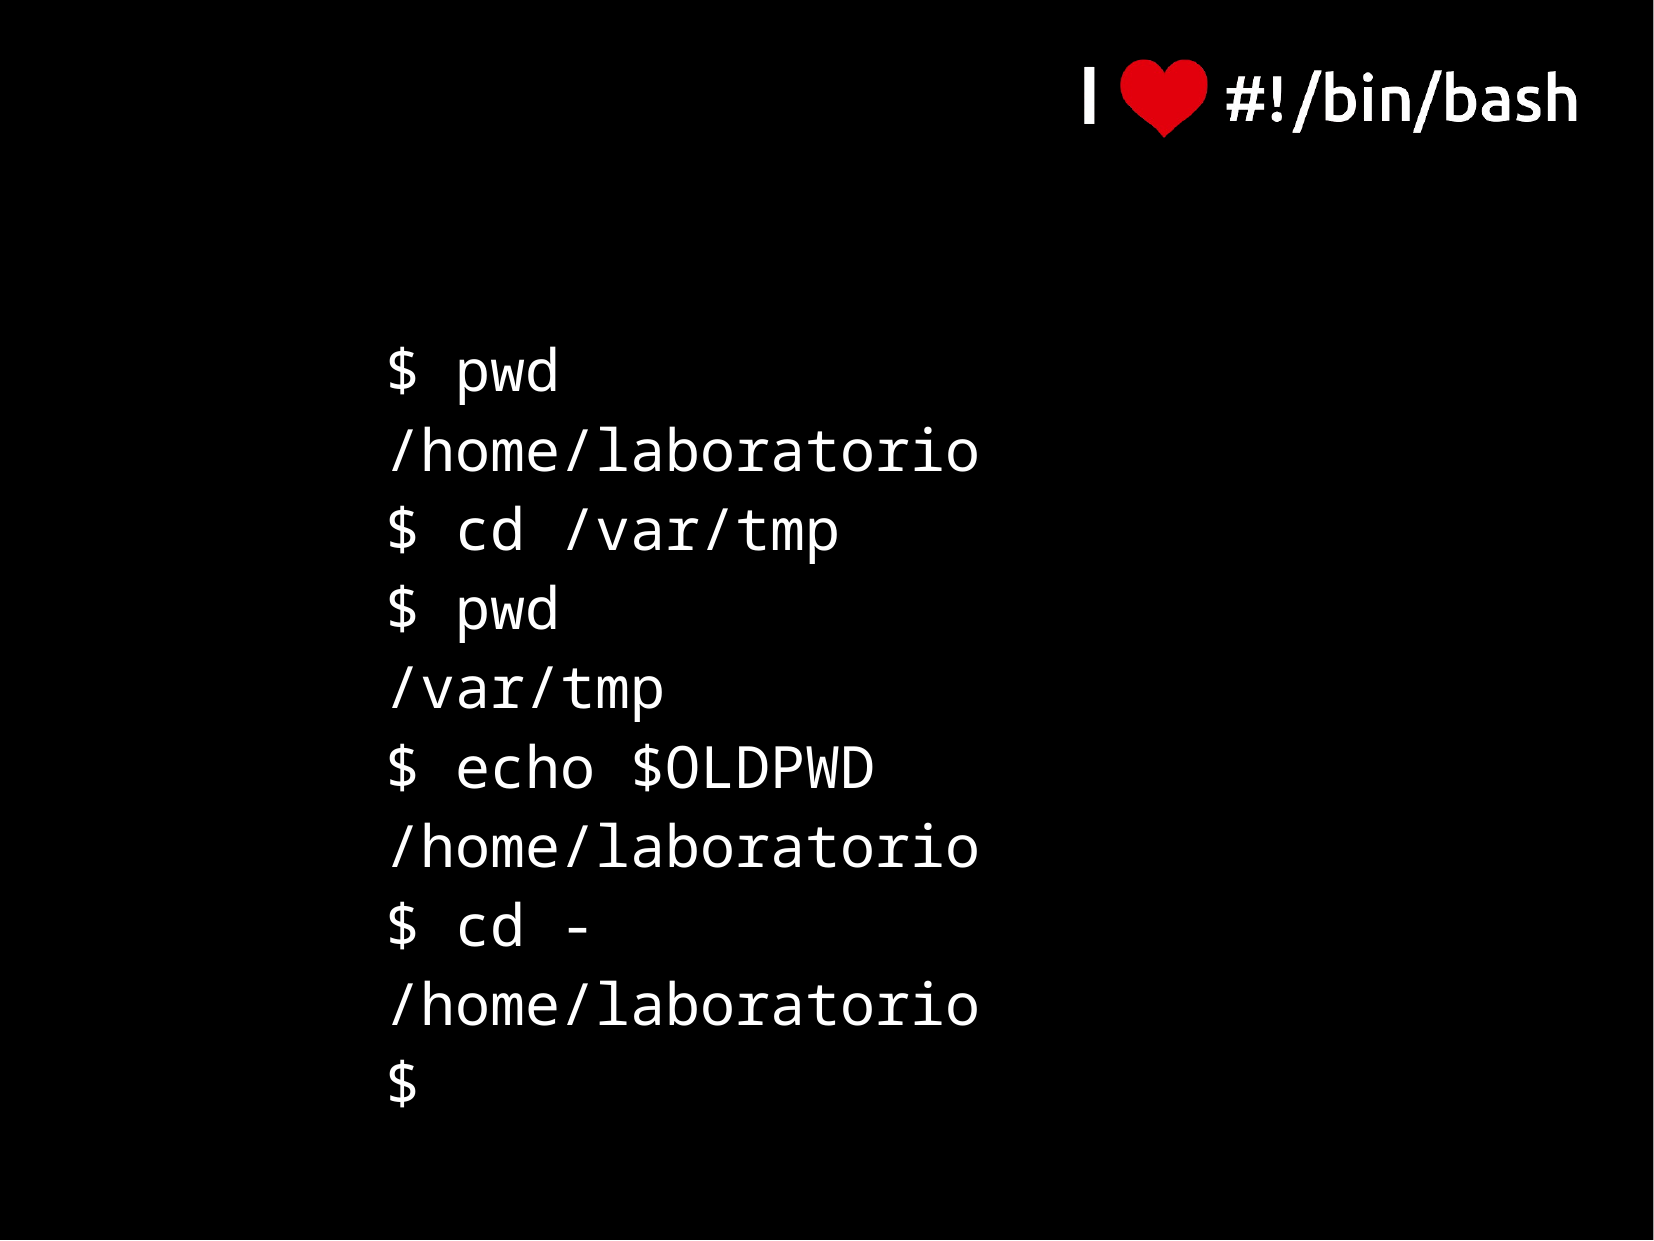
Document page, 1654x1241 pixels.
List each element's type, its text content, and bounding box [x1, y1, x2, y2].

picture [1064, 45, 1595, 154]
text_box $ pwd /home/laboratorio $ cd /var/tmp $ pwd /var/tmp $ echo $OLDPWD /home/laboratorio $ cd - /home/laboratorio $ [370, 322, 1374, 1018]
